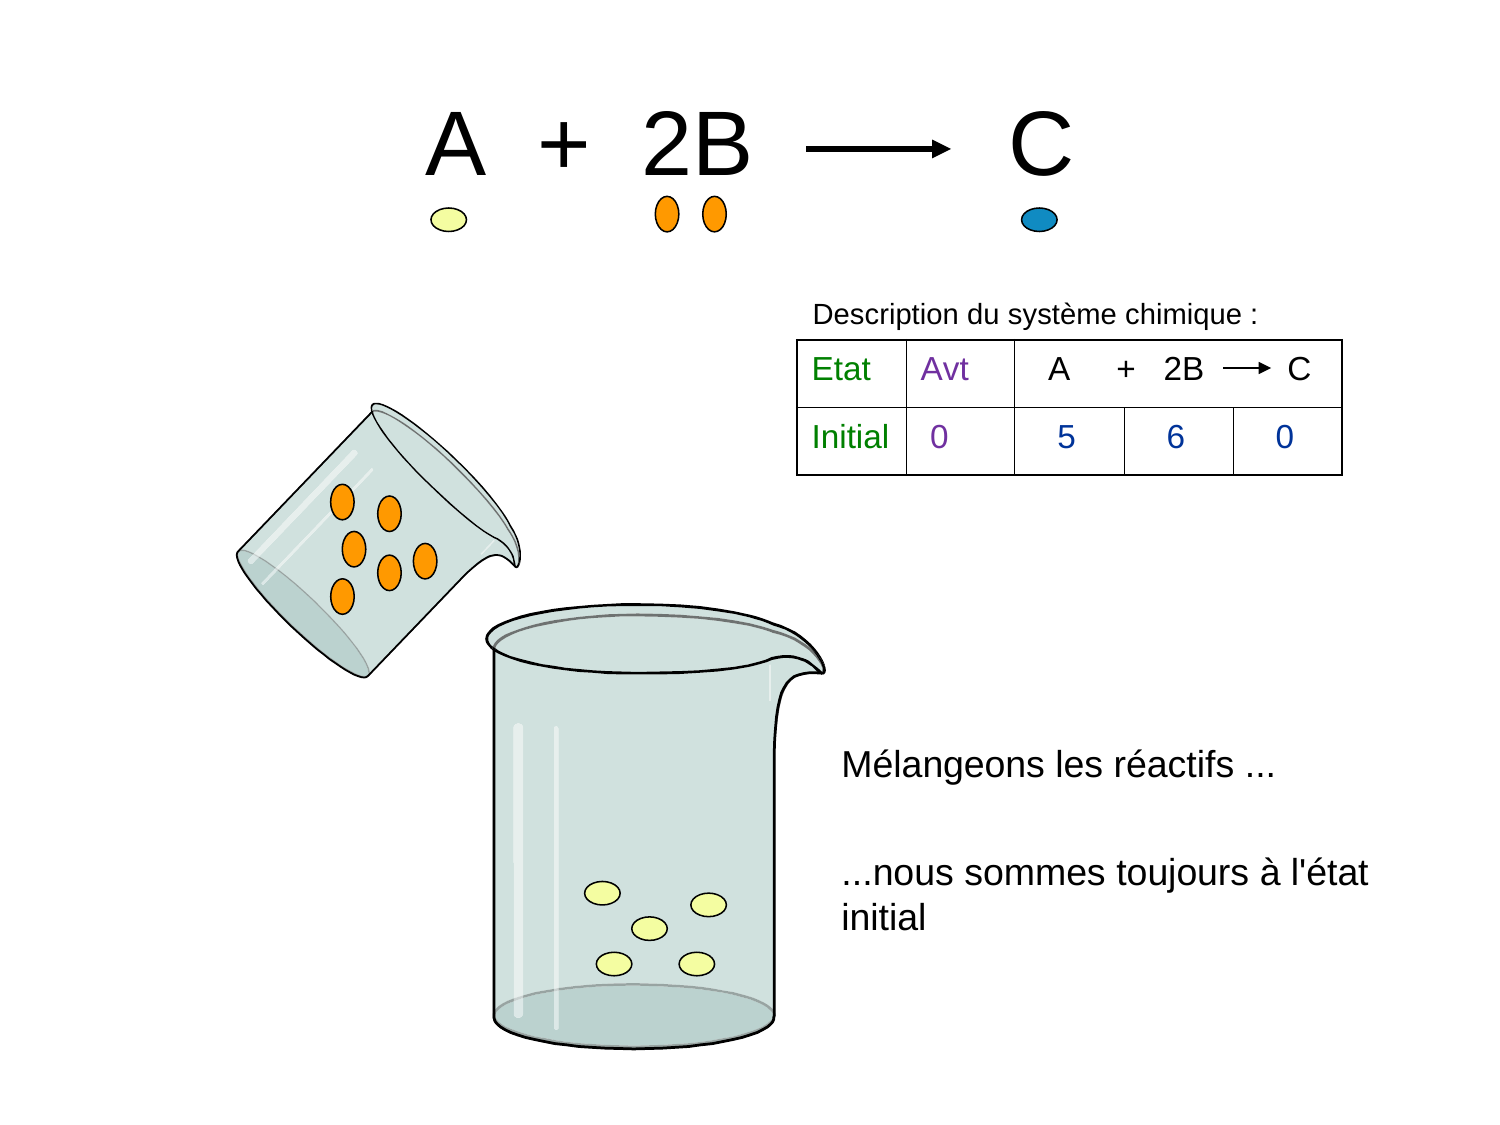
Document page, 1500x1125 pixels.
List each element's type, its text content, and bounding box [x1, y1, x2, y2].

text_box [631, 916, 668, 941]
text_box Mélangeons les réactifs ... [826, 732, 1406, 838]
table_header Avt [907, 341, 1014, 407]
title A + 2B C [75, 45, 1426, 233]
text_box [413, 543, 437, 579]
table_header Etat [798, 341, 906, 407]
text_box [377, 555, 402, 591]
text_box [584, 881, 621, 905]
text_box [342, 531, 366, 567]
text_box [330, 578, 355, 615]
text_box [690, 893, 727, 917]
table_cell 0 [907, 408, 1014, 474]
text_box [655, 196, 679, 232]
table_cell 0 [1234, 408, 1341, 474]
text_box ...nous sommes toujours à l'état initial [826, 840, 1406, 990]
text_box [377, 496, 402, 532]
table_cell Initial [798, 408, 906, 474]
text_box [430, 207, 467, 232]
text_box [330, 484, 355, 520]
table_cell 6 [1125, 408, 1233, 474]
table_cell 5 [1015, 408, 1124, 474]
text_box [679, 952, 715, 976]
table_header A + 2B C [1015, 341, 1341, 407]
text_box [702, 196, 727, 232]
text_box Description du système chimique : [798, 287, 1314, 339]
picture [220, 389, 827, 1052]
text_box [596, 952, 632, 976]
text_box [1021, 207, 1058, 232]
